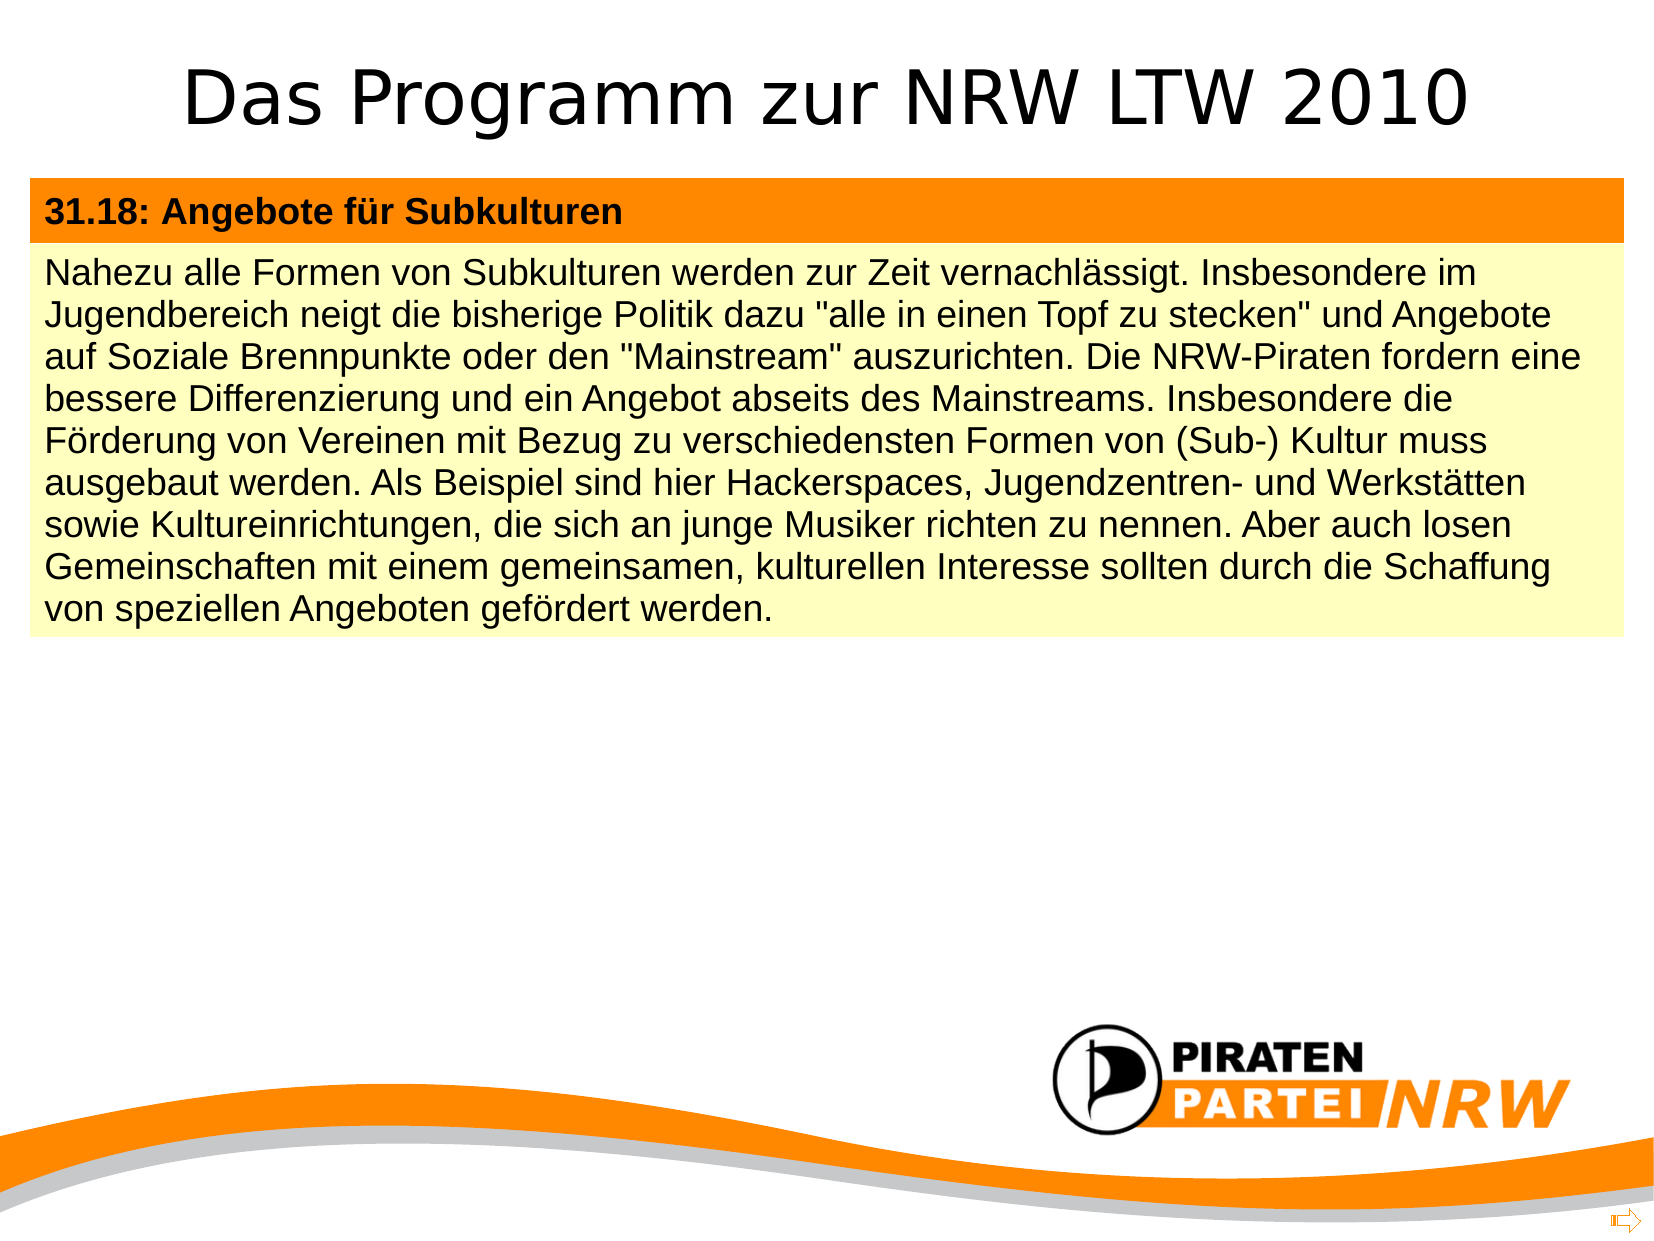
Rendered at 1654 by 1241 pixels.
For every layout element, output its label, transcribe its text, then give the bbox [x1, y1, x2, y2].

title Das Programm zur NRW LTW 2010 [82, 54, 1571, 143]
table_header 31.18: ﻿Angebote für Subkulturen [30, 178, 1624, 243]
picture [1045, 1021, 1579, 1140]
table_cell Nahezu alle Formen von Subkulturen werden zur Zeit vernachlässigt. Insbesondere im Jugendbereich neigt die bisherige Politik dazu "alle in einen Topf zu stecken" und Angebote auf Soziale Brennpunkte oder den "Mainstream" auszurichten. Die NRW-Piraten fordern eine bessere Differenzierung und ein Angebot abseits des Mainstreams. Insbesondere die Förderung von Vereinen mit Bezug zu verschiedensten Formen von (Sub-) Kultur muss ausgebaut werden. Als Beispiel sind hier Hackerspaces, Jugendzentren- und Werkstätten sowie Kultureinrichtungen, die sich an junge Musiker richten zu nennen. Aber auch losen Gemeinschaften mit einem gemeinsamen, kulturellen Interesse sollten durch die Schaffung von speziellen Angeboten gefördert werden. [30, 244, 1624, 637]
